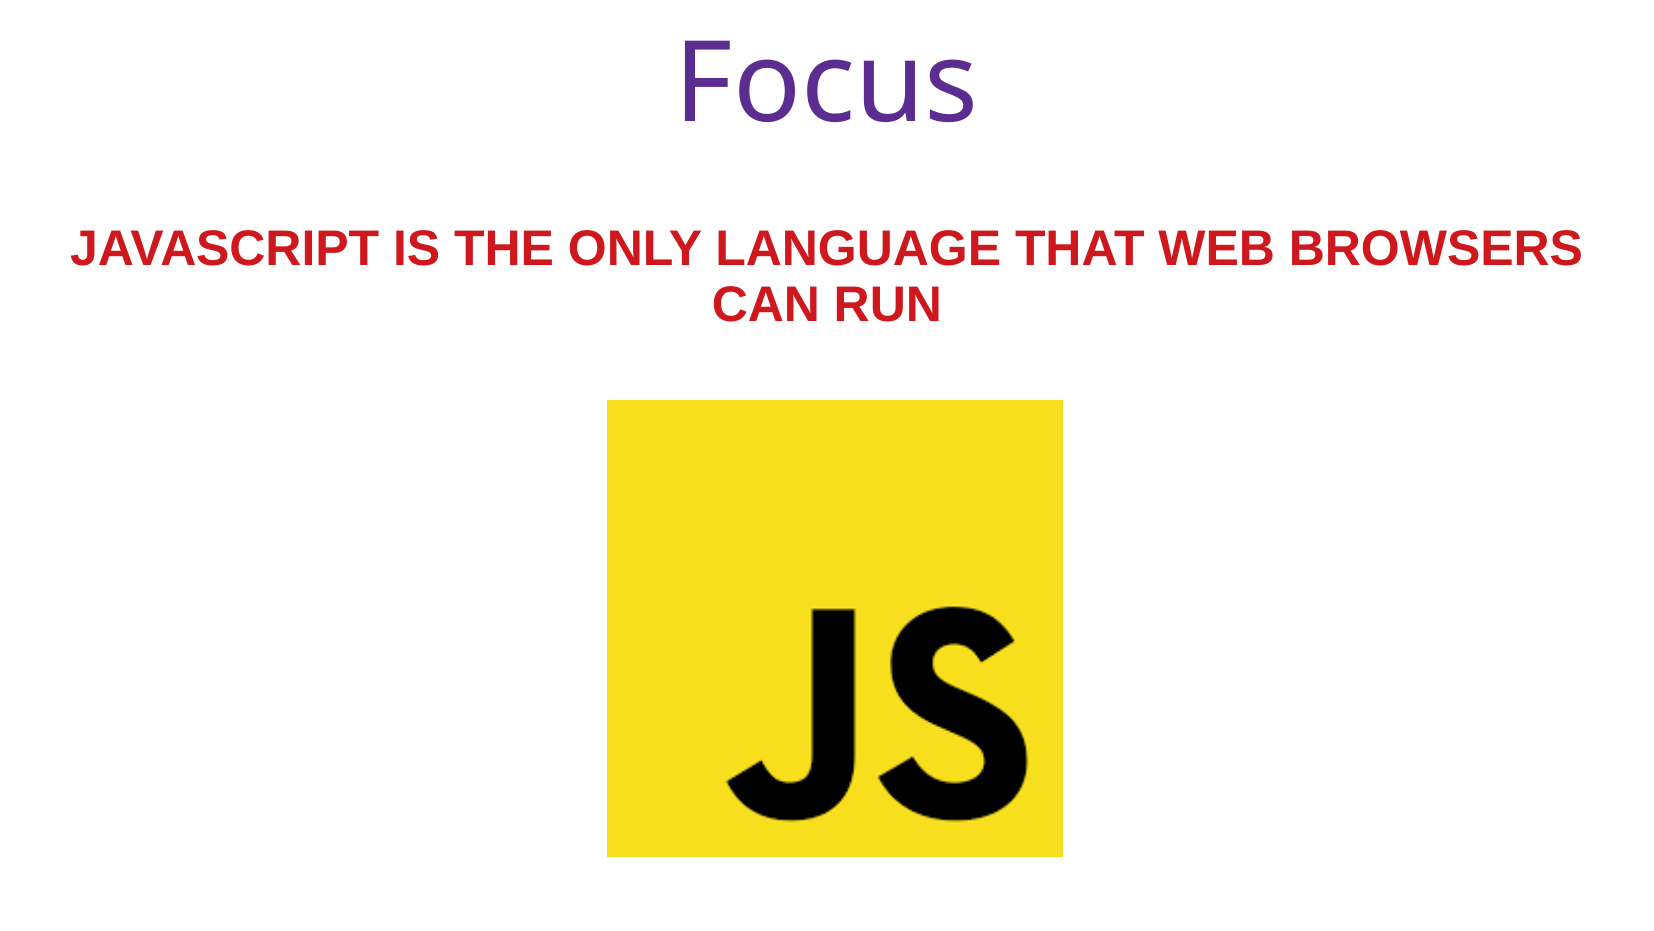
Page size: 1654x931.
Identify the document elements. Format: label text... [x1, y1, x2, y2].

picture [607, 400, 1063, 857]
title Focus [0, 0, 1654, 156]
text_box JAVASCRIPT IS THE ONLY LANGUAGE THAT WEB BROWSERS CAN RUN [0, 212, 1654, 395]
